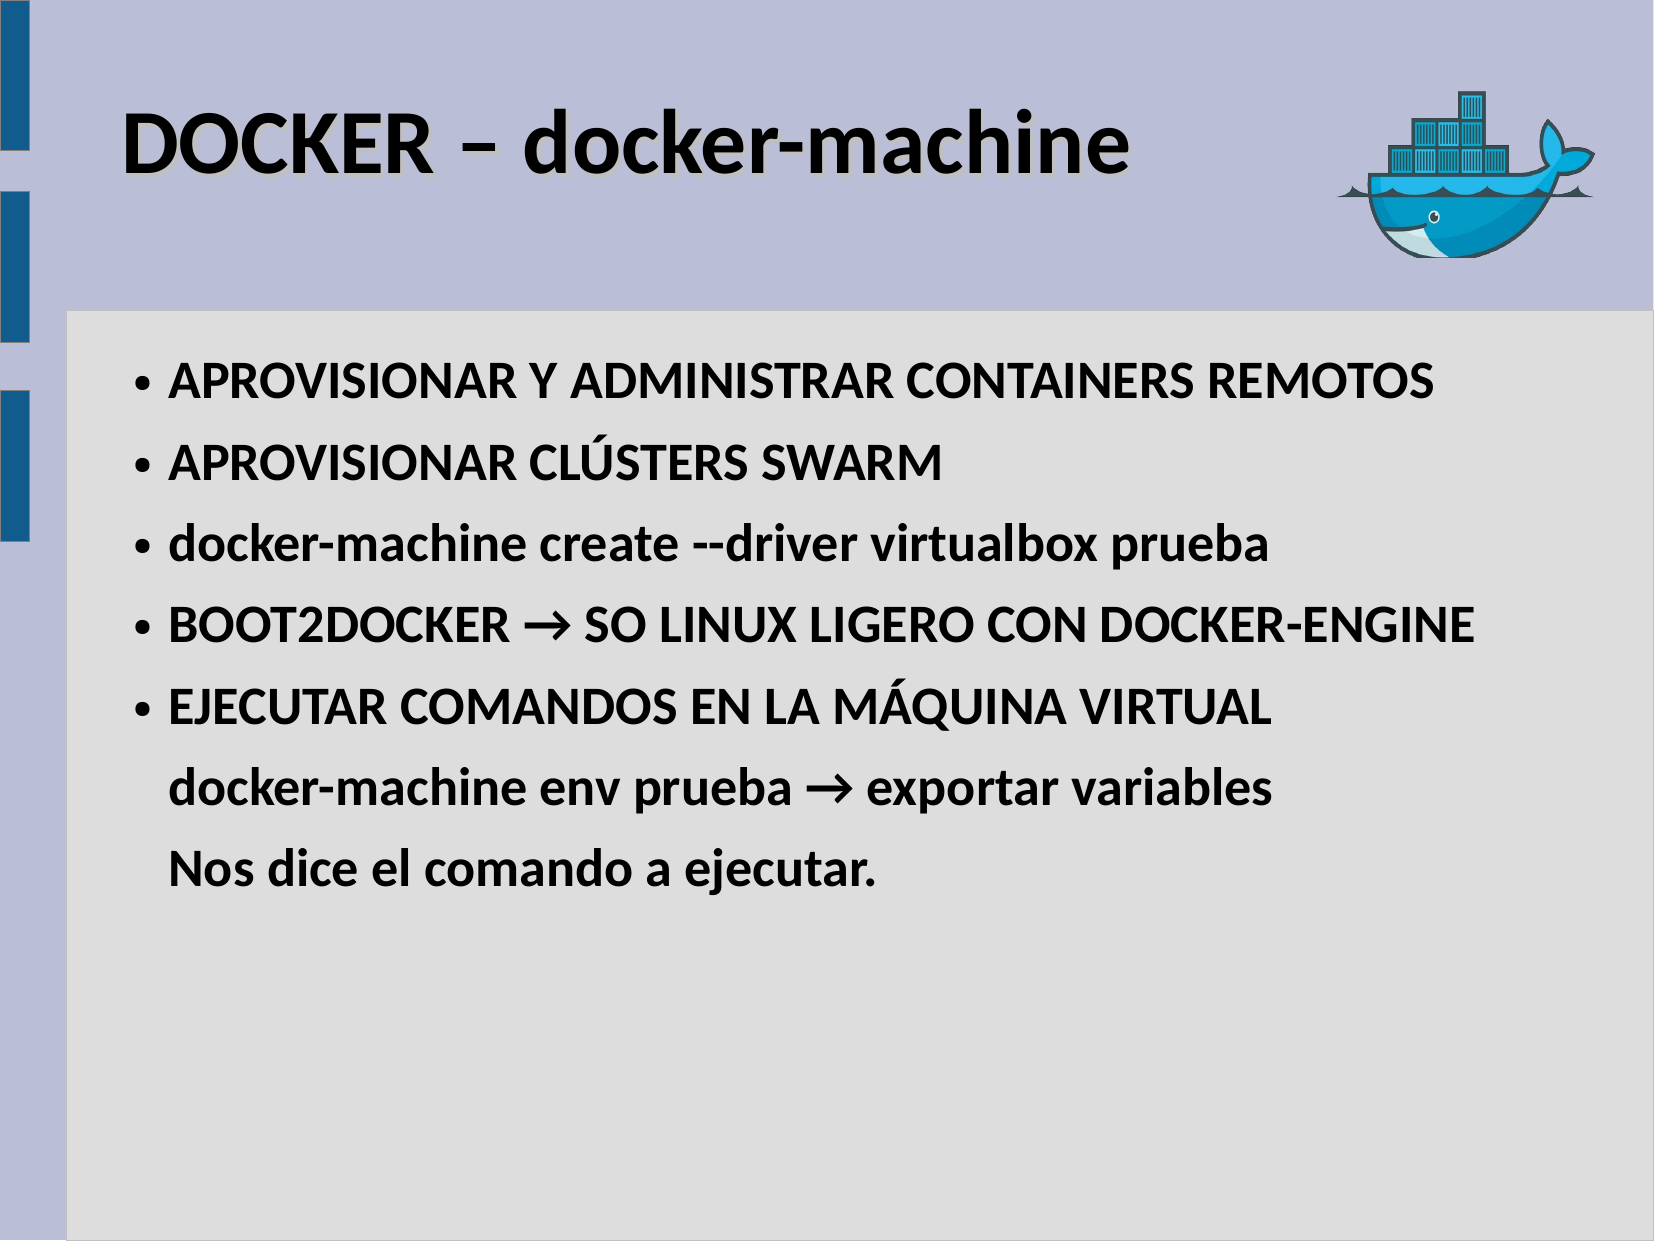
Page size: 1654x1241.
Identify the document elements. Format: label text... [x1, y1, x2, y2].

text_box APROVISIONAR Y ADMINISTRAR CONTAINERS REMOTOS APROVISIONAR CLÚSTERS SWARM docker-machine create --driver virtualbox prueba BOOT2DOCKER → SO LINUX LIGERO CON DOCKER-ENGINE EJECUTAR COMANDOS EN LA MÁQUINA VIRTUAL docker-machine env prueba → exportar variables Nos dice el comando a ejecutar. [118, 323, 1583, 1241]
picture [1287, 35, 1642, 258]
text_box DOCKER – docker-machine [106, 97, 1287, 225]
